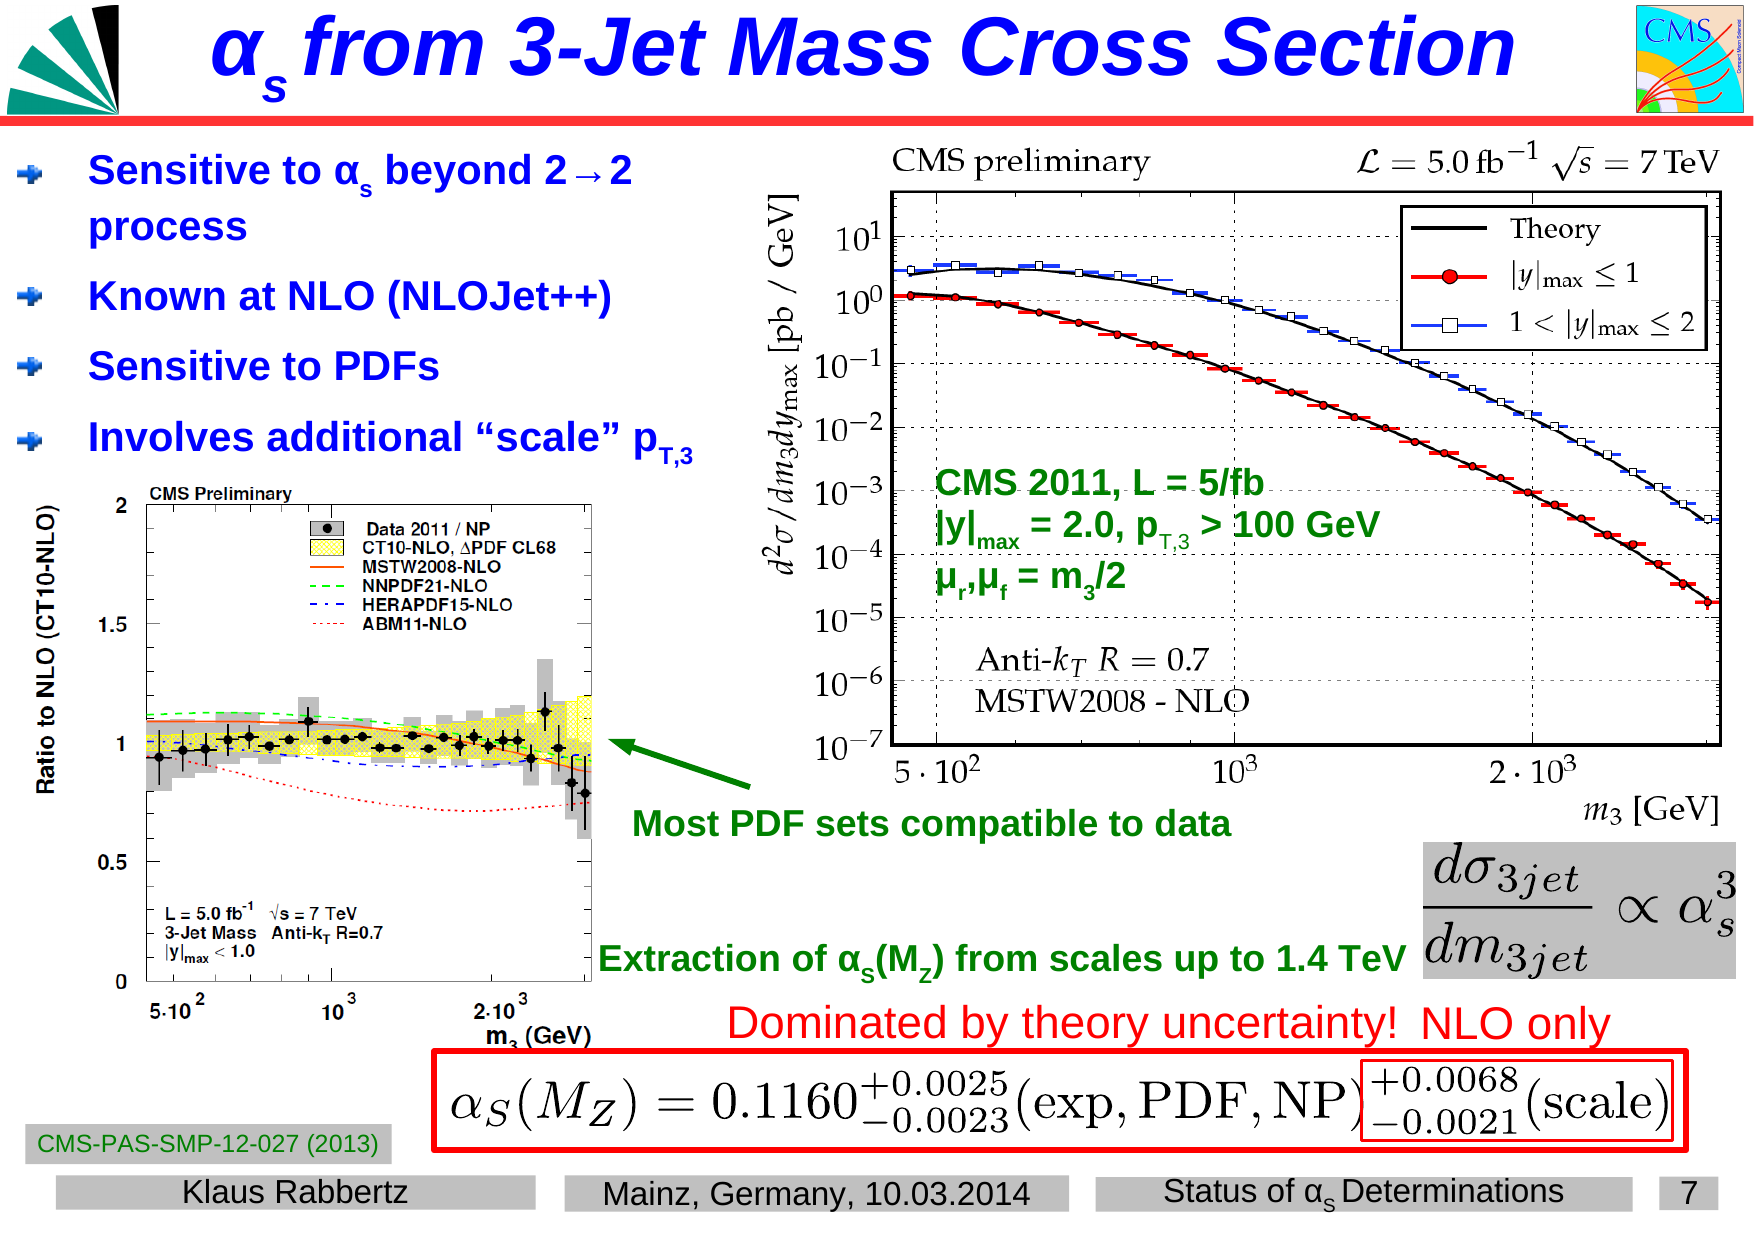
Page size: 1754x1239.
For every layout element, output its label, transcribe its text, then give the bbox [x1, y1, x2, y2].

title αs from 3-Jet Mass Cross Section [123, 0, 1606, 114]
text_box NLO only [1411, 992, 1623, 1048]
picture [755, 140, 1730, 831]
text_box [1363, 1066, 1671, 1139]
picture [1636, 5, 1744, 113]
picture [1423, 842, 1736, 980]
text_box Most PDF sets compatible to data [620, 796, 1245, 850]
picture [7, 5, 119, 116]
text_box Dominated by theory uncertainty! [714, 995, 1411, 1048]
text_box Extraction of αS(MZ) from scales up to 1.4 TeV [586, 931, 1417, 995]
text_box CMS 2011, L = 5/fb |y|max = 2.0, pT,3 > 100 GeV μr,μf = m3/2 [923, 455, 1407, 612]
text_box CMS-PAS-SMP-12-027 (2013) [25, 1124, 390, 1165]
list Sensitive to αs beyond 2→2 process Known at NLO (NLOJet++) Sensitive to PDFs Involves additional “scale” pT,3 [0, 146, 704, 523]
picture [28, 481, 600, 1056]
text_box [449, 1067, 1360, 1139]
